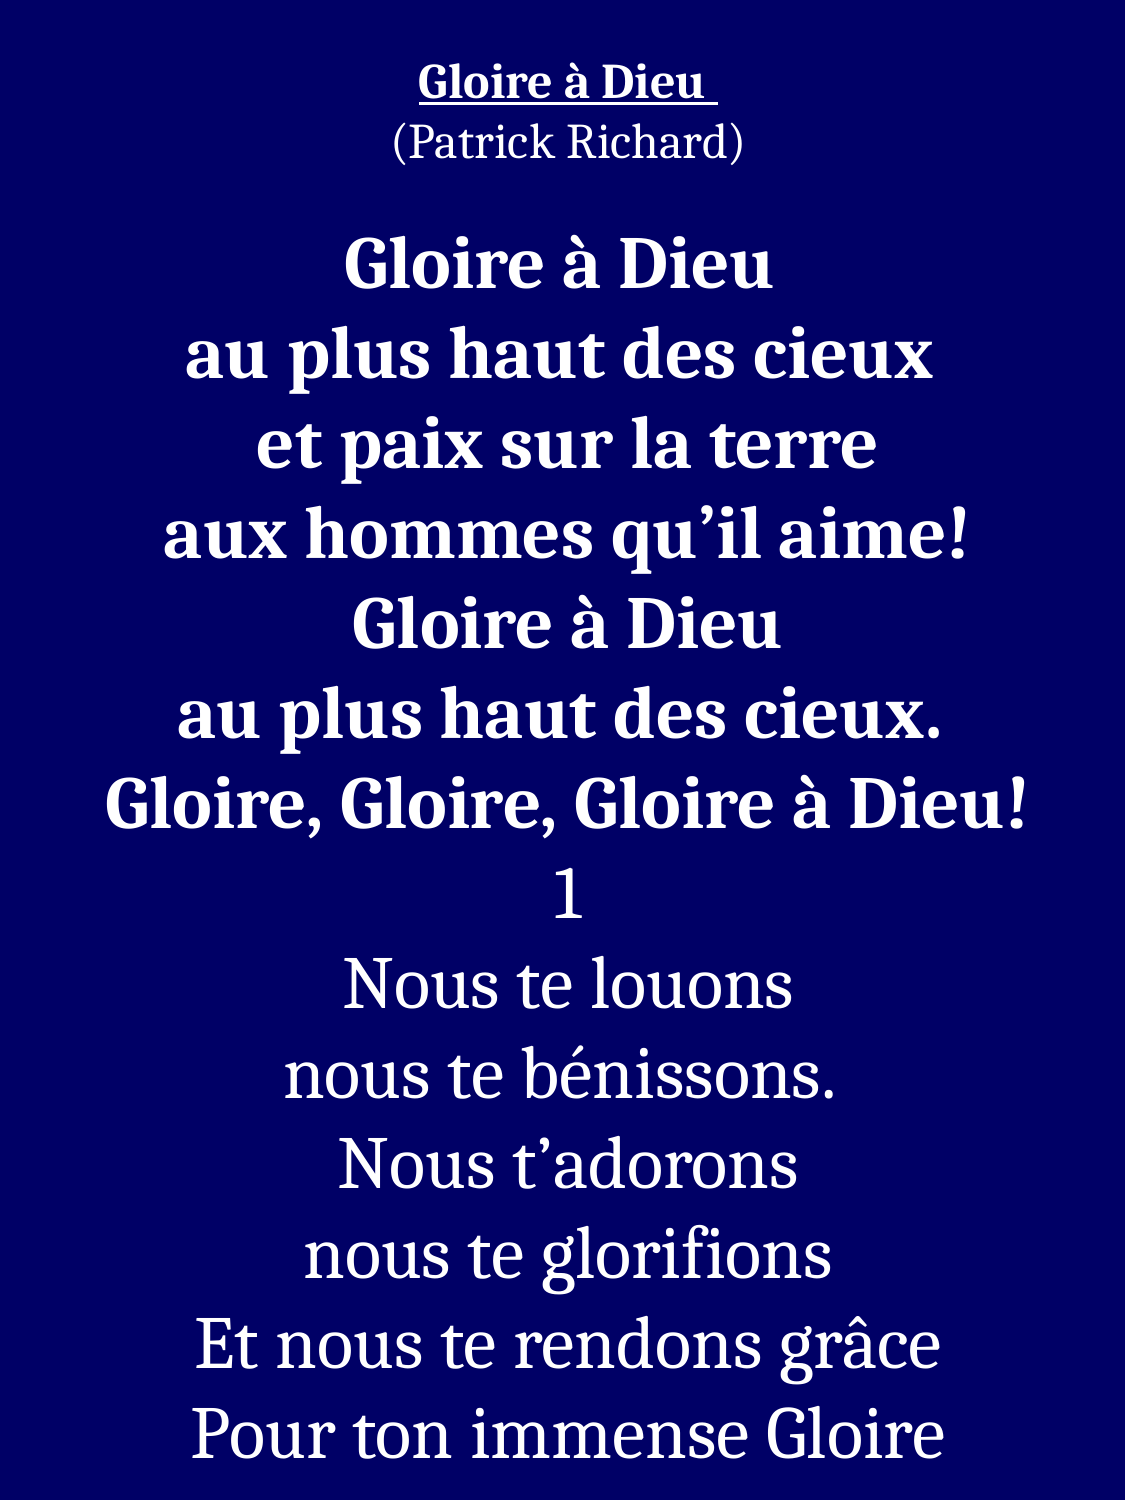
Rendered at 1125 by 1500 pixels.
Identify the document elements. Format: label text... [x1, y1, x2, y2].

text_box Gloire à Dieu (Patrick Richard) Gloire à Dieu au plus haut des cieux et paix sur la terre aux hommes qu’il aime! Gloire à Dieu au plus haut des cieux. Gloire, Gloire, Gloire à Dieu! 1 Nous te louons nous te bénissons. Nous t’adorons nous te glorifions Et nous te rendons grâce Pour ton immense Gloire [0, 41, 1125, 1462]
